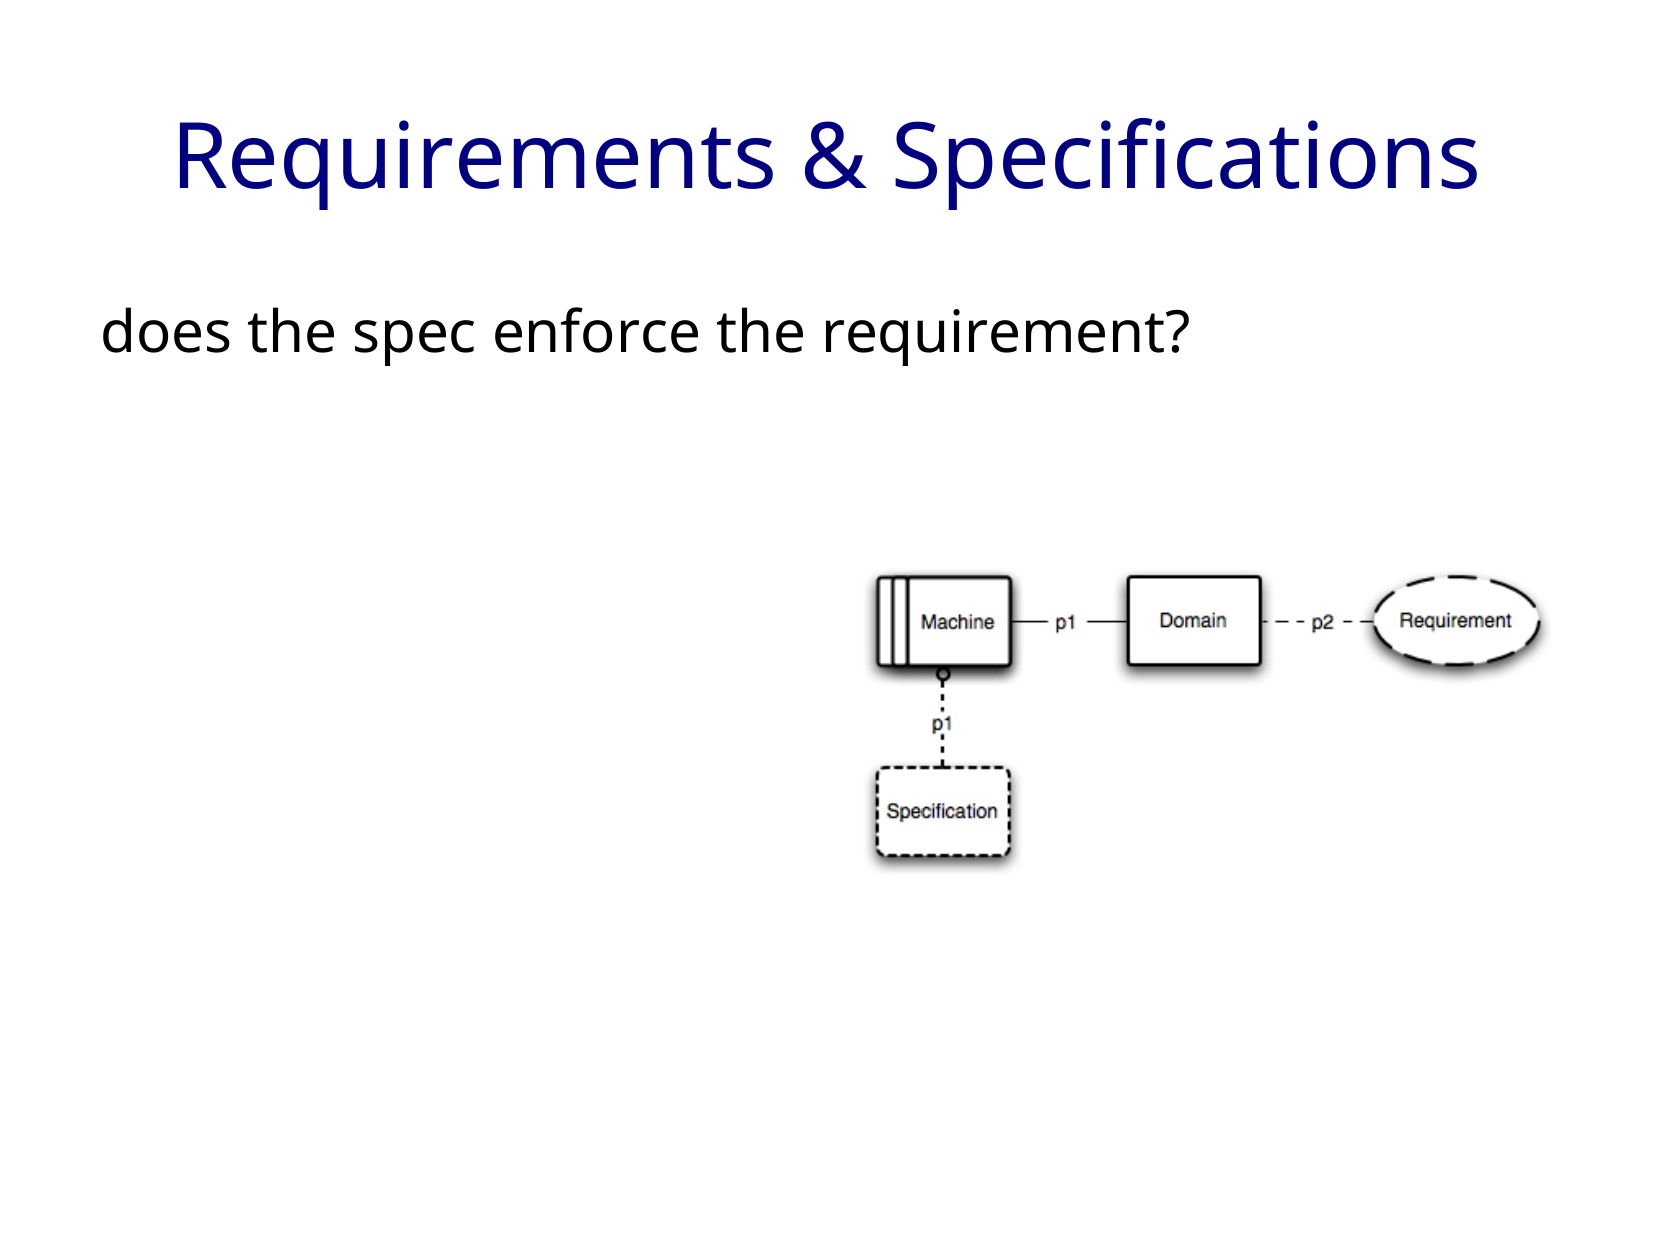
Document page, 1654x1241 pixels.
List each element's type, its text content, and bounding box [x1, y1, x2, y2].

title Requirements & Specifications [82, 49, 1571, 257]
picture [845, 551, 1572, 895]
list does the spec enforce the requirement? [82, 290, 809, 1109]
